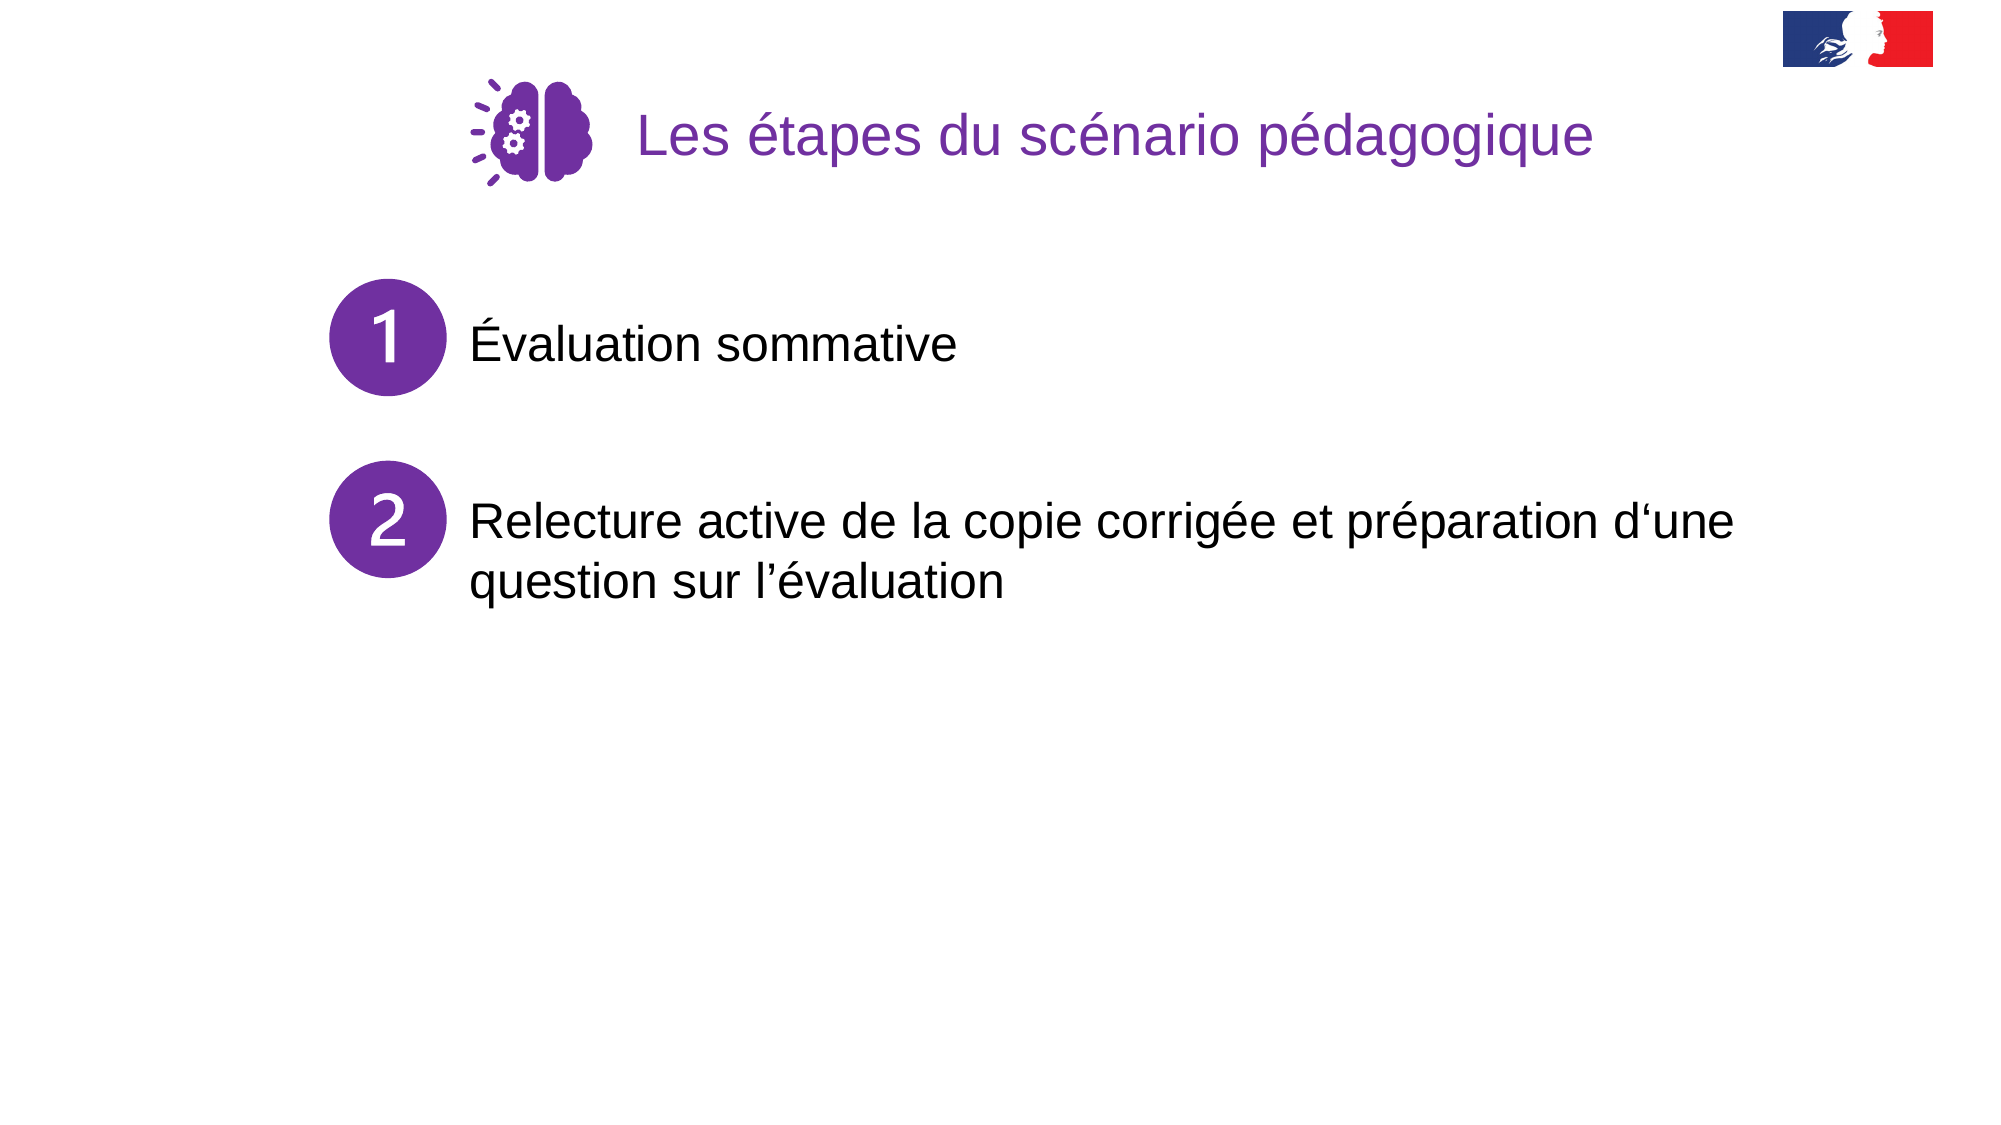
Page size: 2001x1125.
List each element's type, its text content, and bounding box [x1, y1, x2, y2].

picture [1783, 11, 1933, 67]
text_box Évaluation sommative [454, 303, 1920, 379]
text_box Relecture active de la copie corrigée et préparation d‘une question sur l’évaluation [454, 481, 1920, 617]
picture [313, 262, 463, 413]
picture [313, 444, 463, 595]
picture [466, 57, 617, 208]
text_box Les étapes du scénario pédagogique [621, 90, 1772, 175]
